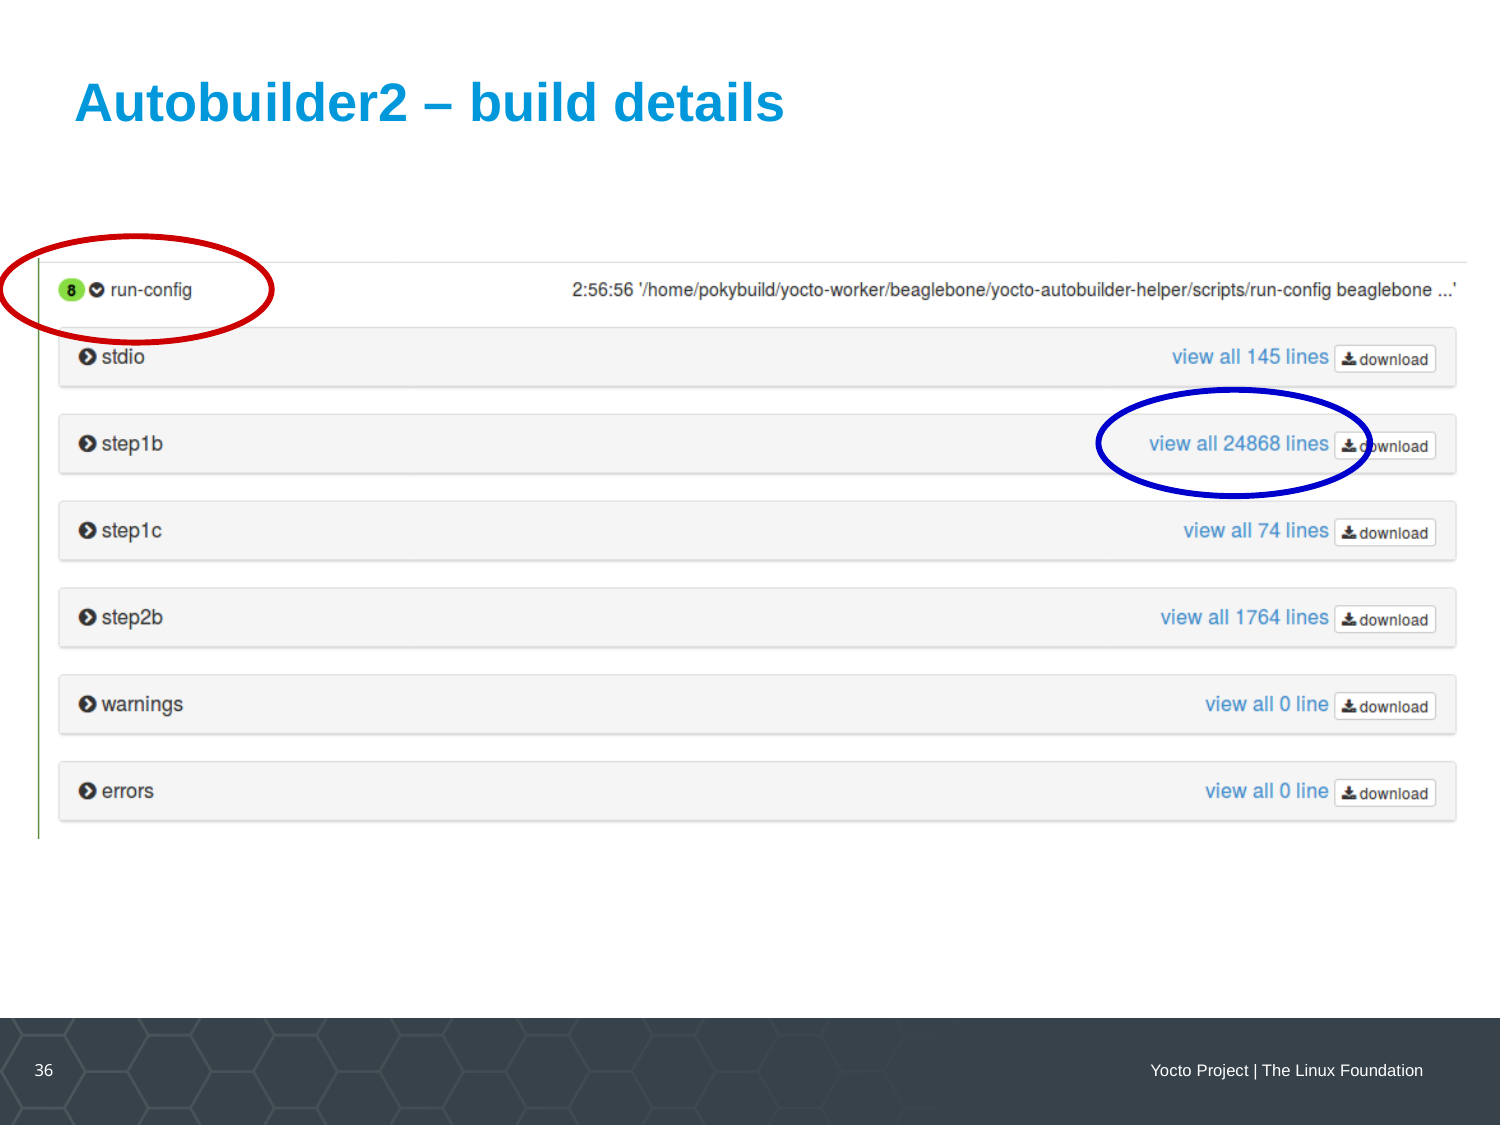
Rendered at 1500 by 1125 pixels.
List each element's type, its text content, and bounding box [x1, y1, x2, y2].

picture [0, 0, 1500, 1125]
text_box Autobuilder2 – build details [74, 67, 1424, 154]
picture [4, 240, 268, 339]
